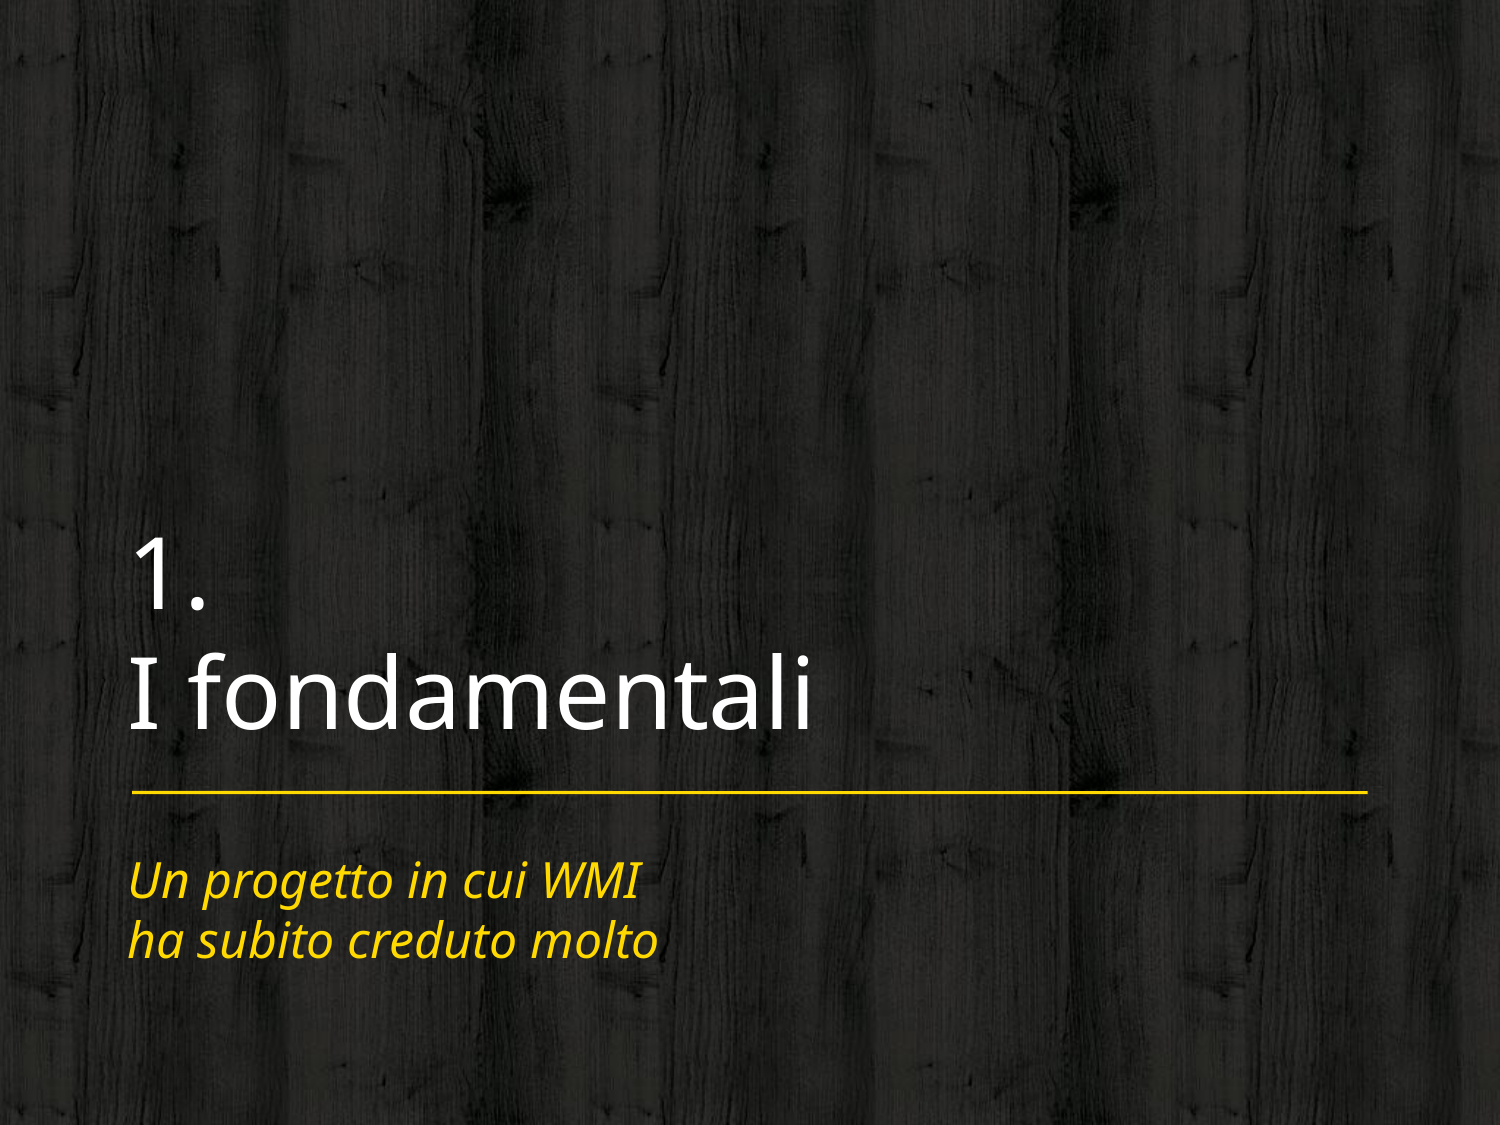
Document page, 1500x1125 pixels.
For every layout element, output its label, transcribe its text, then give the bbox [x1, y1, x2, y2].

title 1. I fondamentali [112, 510, 886, 765]
subtitle Un progetto in cui WMI ha subito creduto molto [112, 833, 790, 1006]
picture [0, 0, 1500, 1125]
